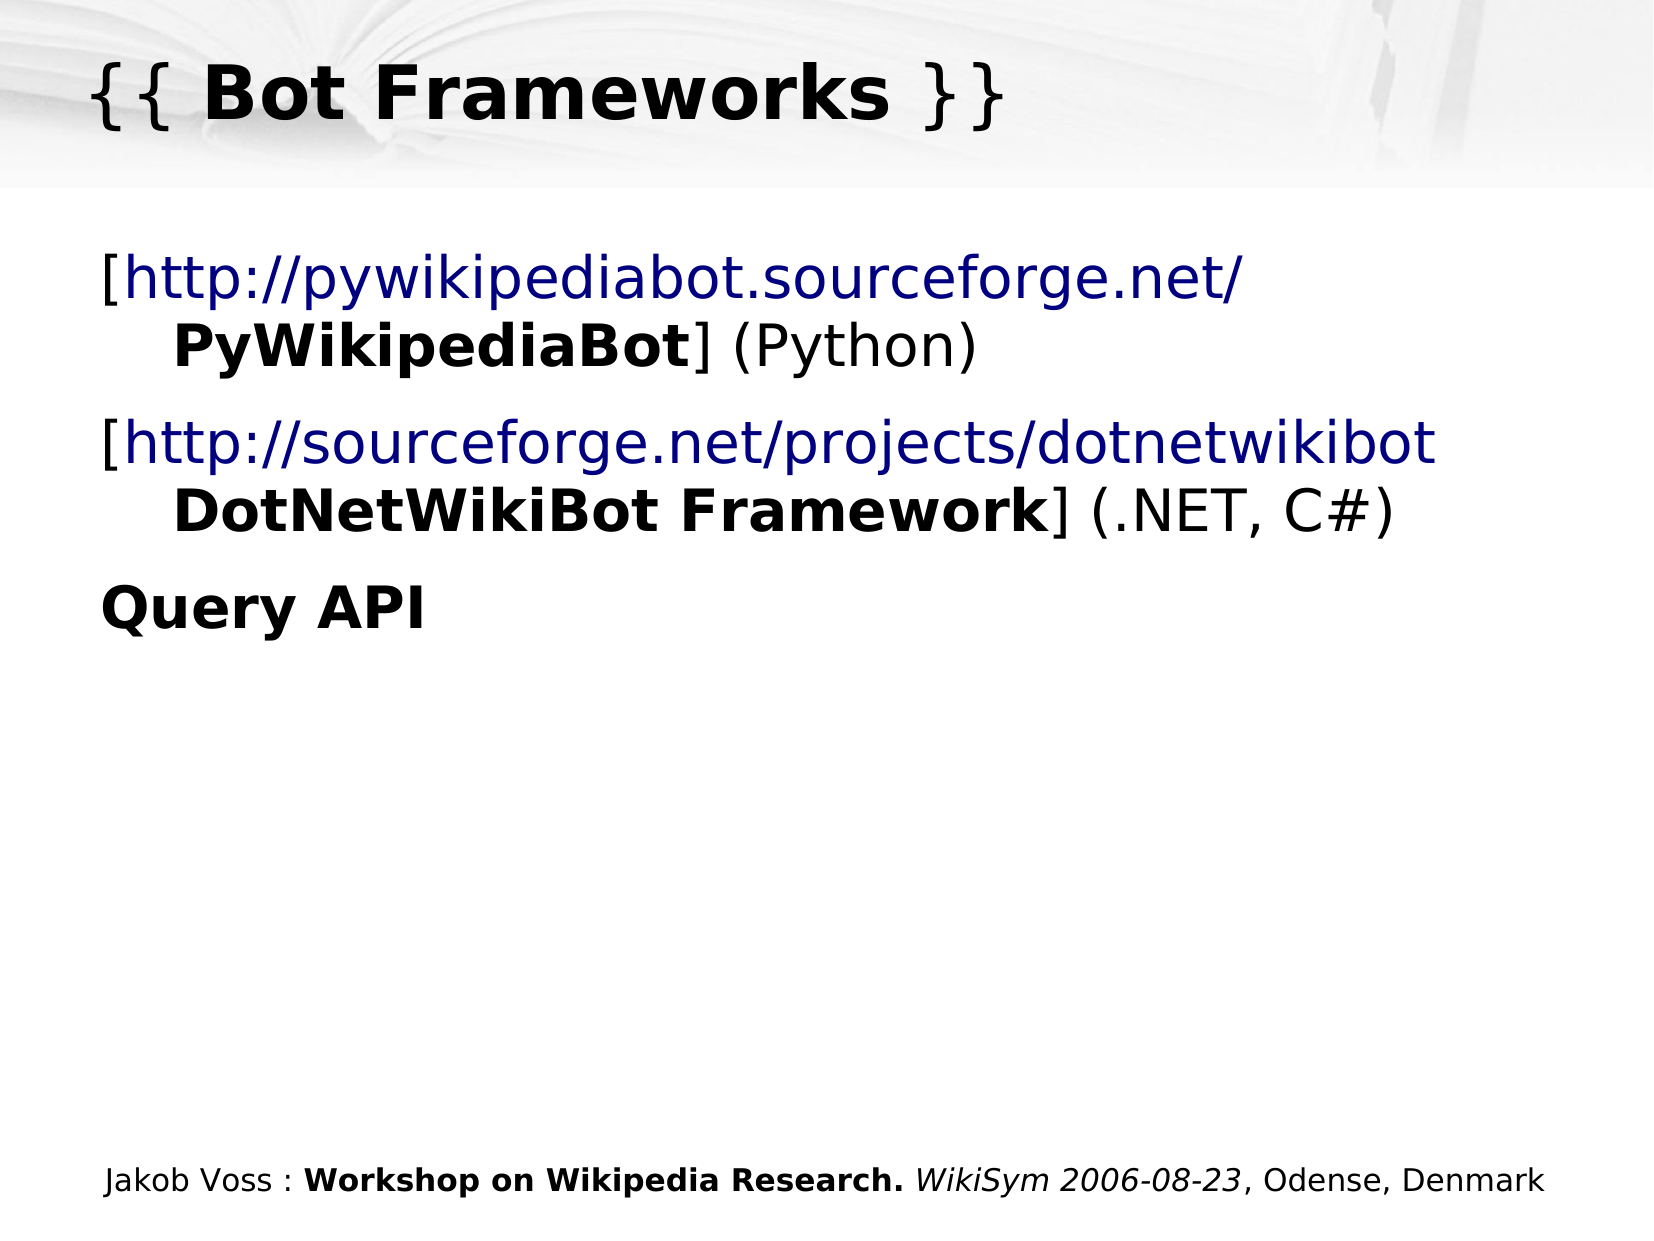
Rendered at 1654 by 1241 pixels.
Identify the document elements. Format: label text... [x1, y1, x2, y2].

picture [0, 0, 1654, 188]
title {{ Bot Frameworks }} [82, 37, 1571, 151]
list [http://pywikipediabot.sourceforge.net/ PyWikipediaBot] (Python) [http://sourceforge.net/projects/dotnetwikibot DotNetWikiBot Framework] (.NET, C#) Query API [82, 244, 1571, 1091]
